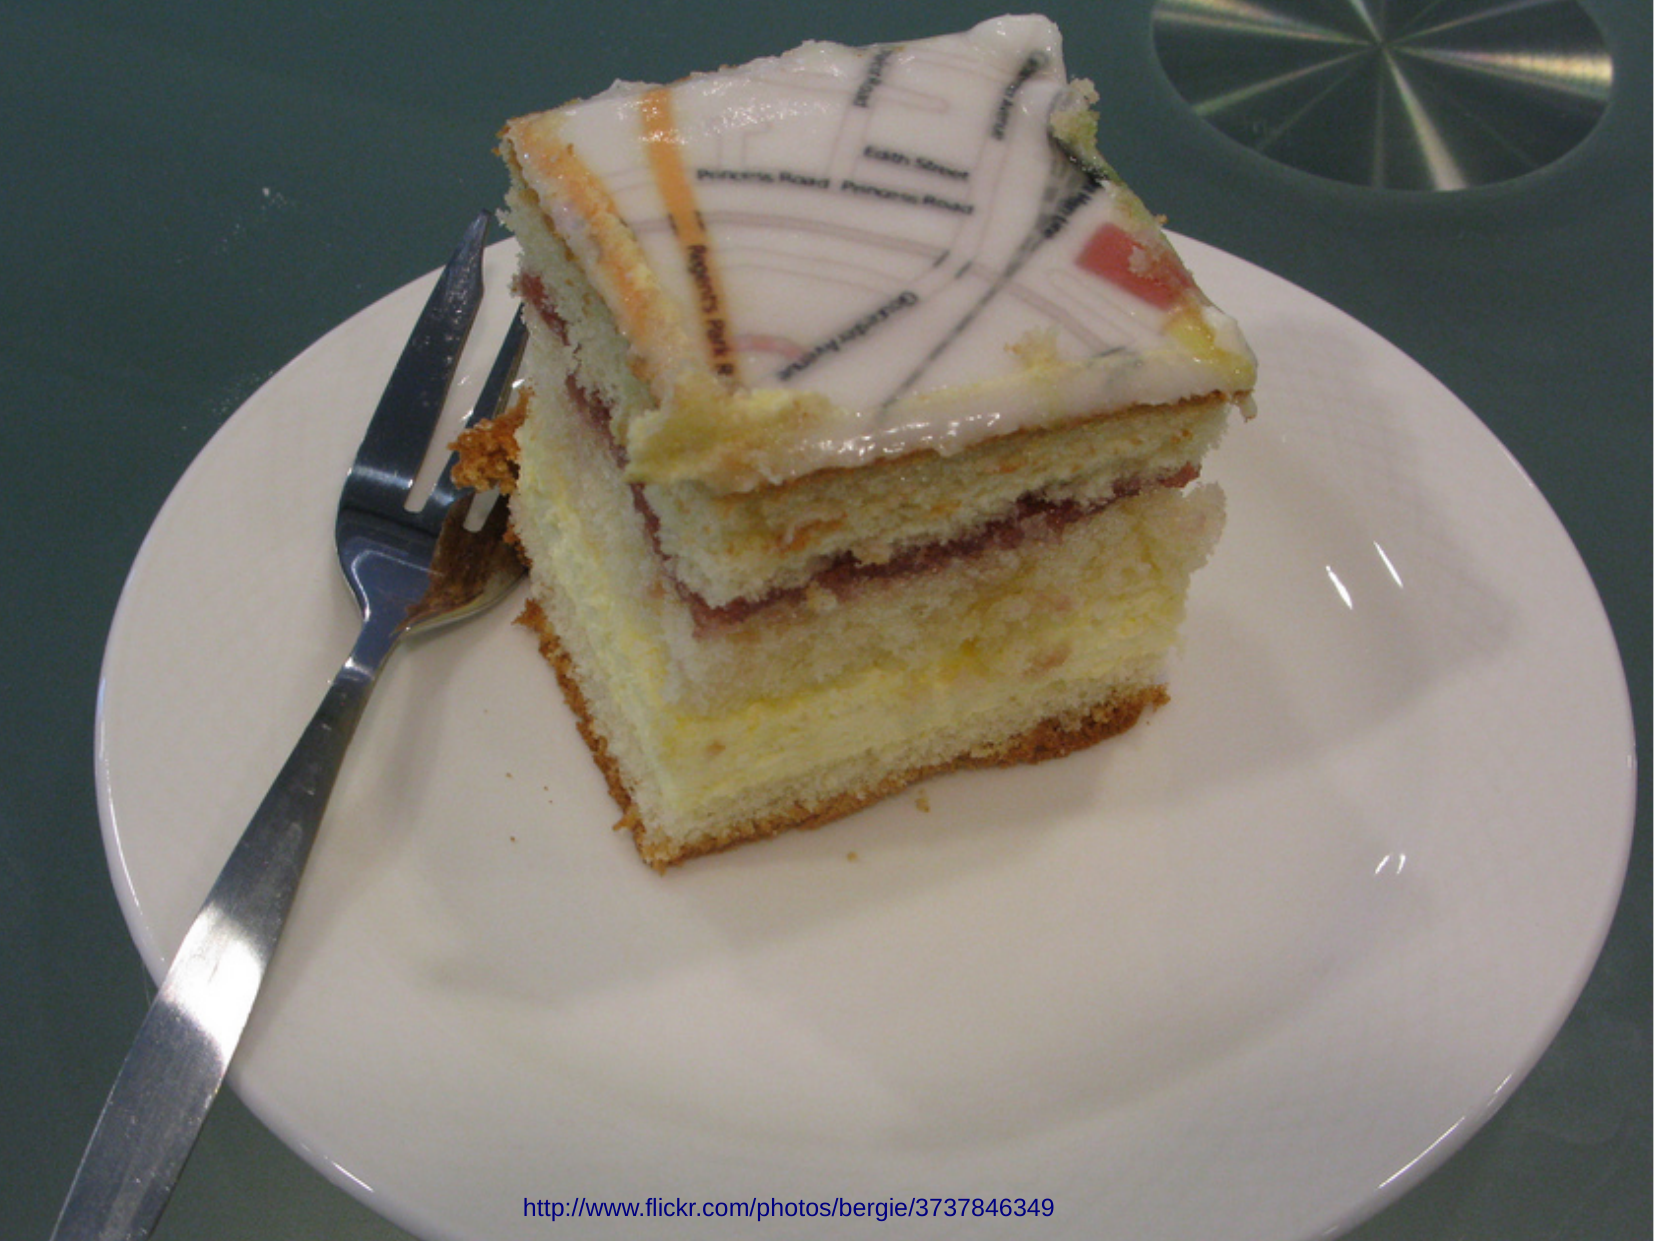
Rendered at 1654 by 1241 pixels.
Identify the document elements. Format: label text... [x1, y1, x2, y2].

text_box http://www.flickr.com/photos/bergie/3737846349 [491, 1141, 1088, 1241]
picture [0, 0, 1654, 1241]
